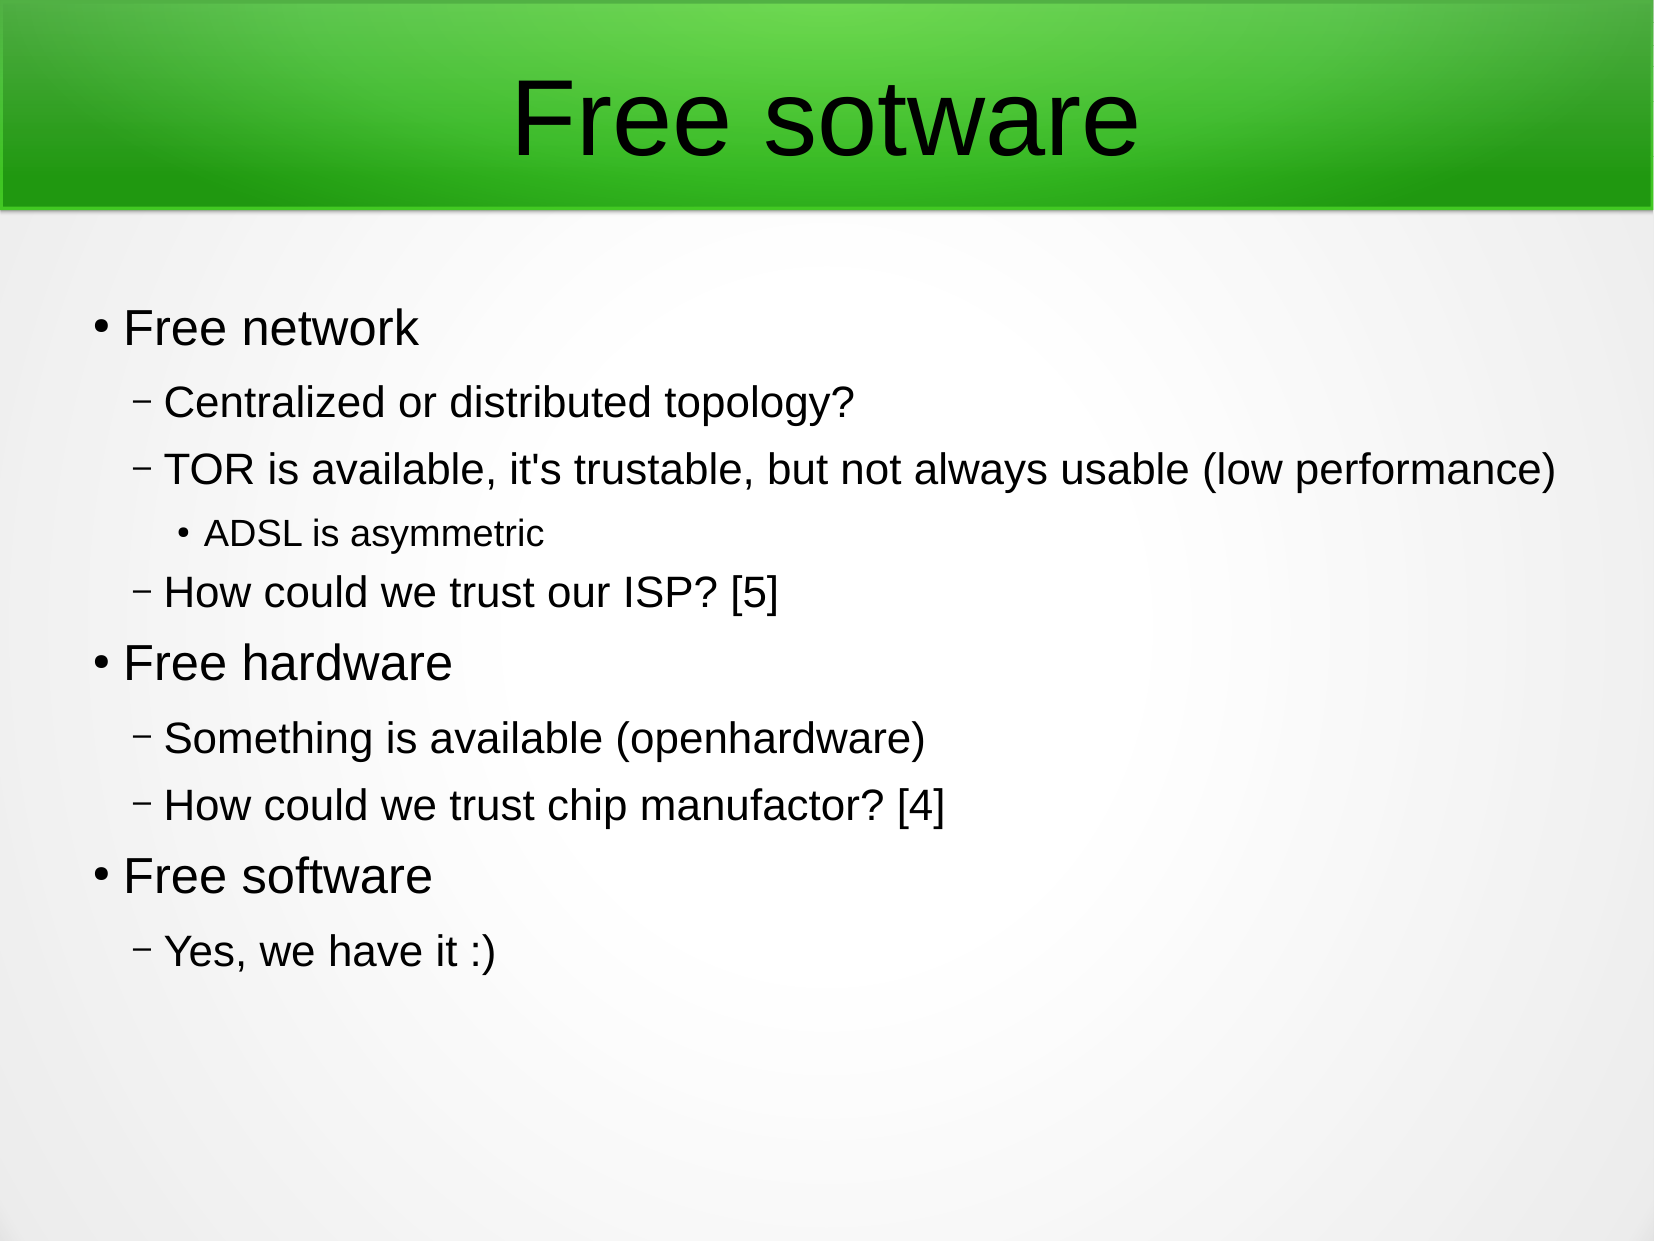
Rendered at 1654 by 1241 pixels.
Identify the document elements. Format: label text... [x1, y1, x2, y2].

title Free sotware [82, 47, 1571, 189]
list Free network Centralized or distributed topology? TOR is available, it's trustable, but not always usable (low performance) ADSL is asymmetric How could we trust our ISP? [5] Free hardware Something is available (openhardware) How could we trust chip manufactor? [4] Free software Yes, we have it :) [82, 299, 1571, 1019]
